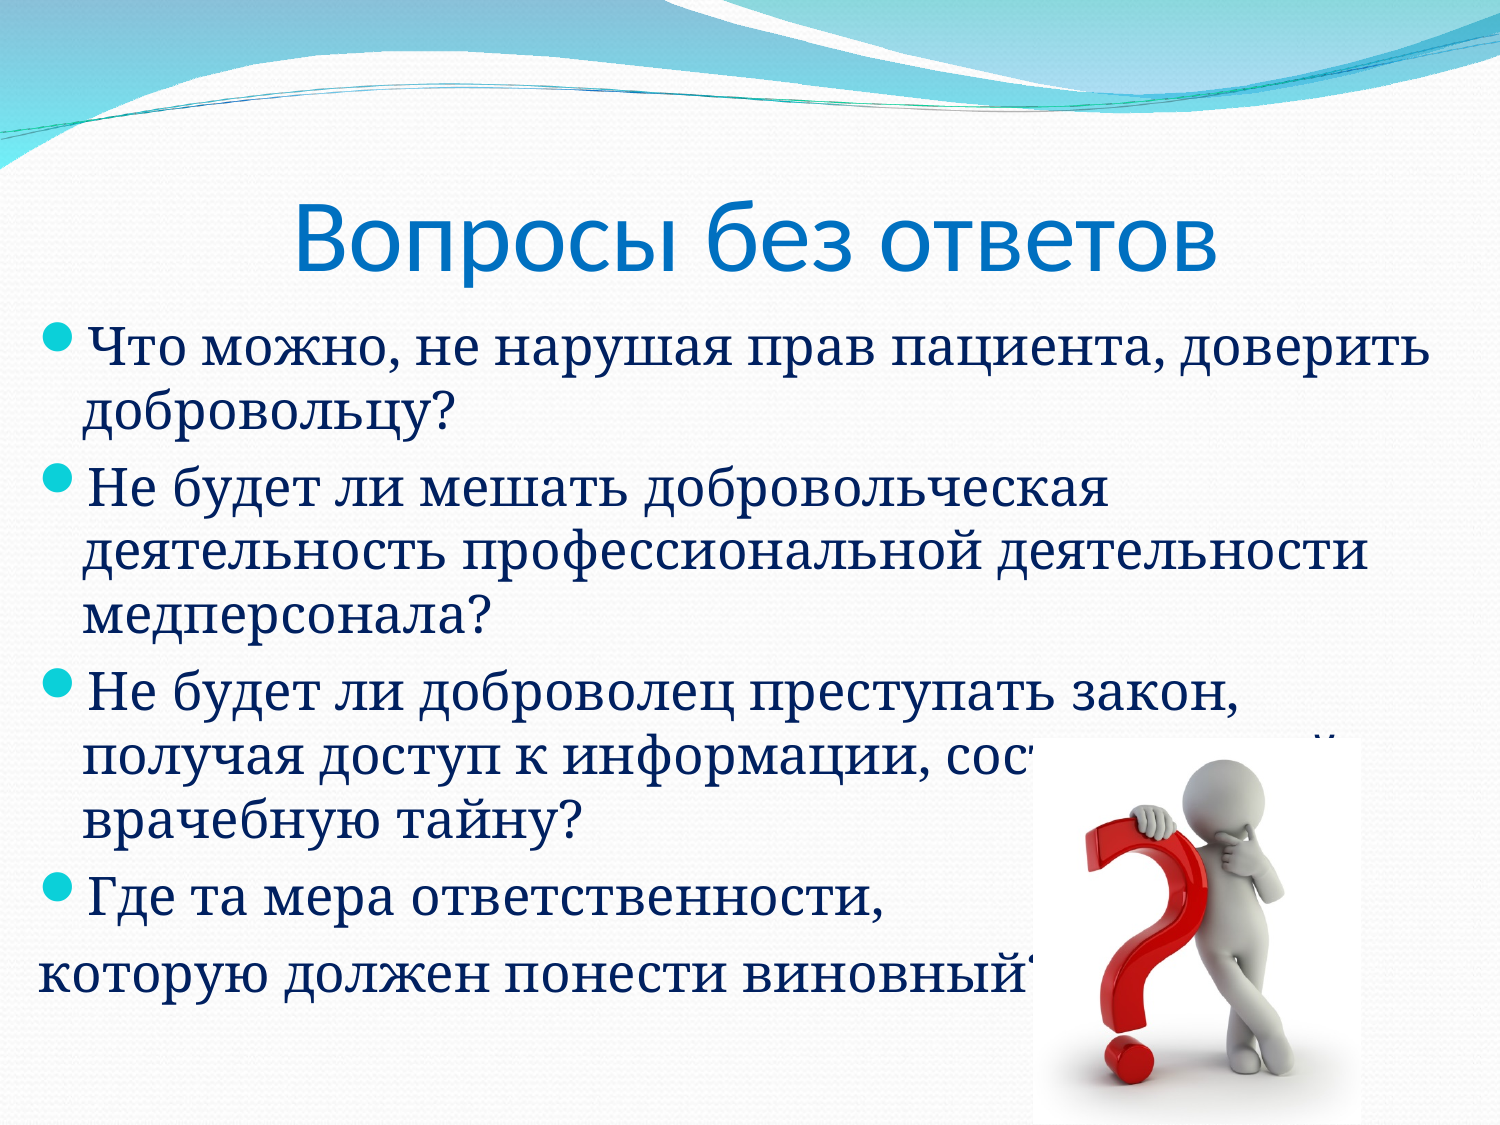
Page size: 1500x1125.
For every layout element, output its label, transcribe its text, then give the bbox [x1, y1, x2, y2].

list Что можно, не нарушая прав пациента, доверить добровольцу? Не будет ли мешать добровольческая деятельность профессиональной деятельности медперсонала? Не будет ли доброволец преступать закон, получая доступ к информации, составляющей врачебную тайну? Где та мера ответственности, которую должен понести виновный? [23, 304, 1465, 1015]
picture [0, 0, 1500, 1125]
title Вопросы без ответов [82, 117, 1433, 293]
